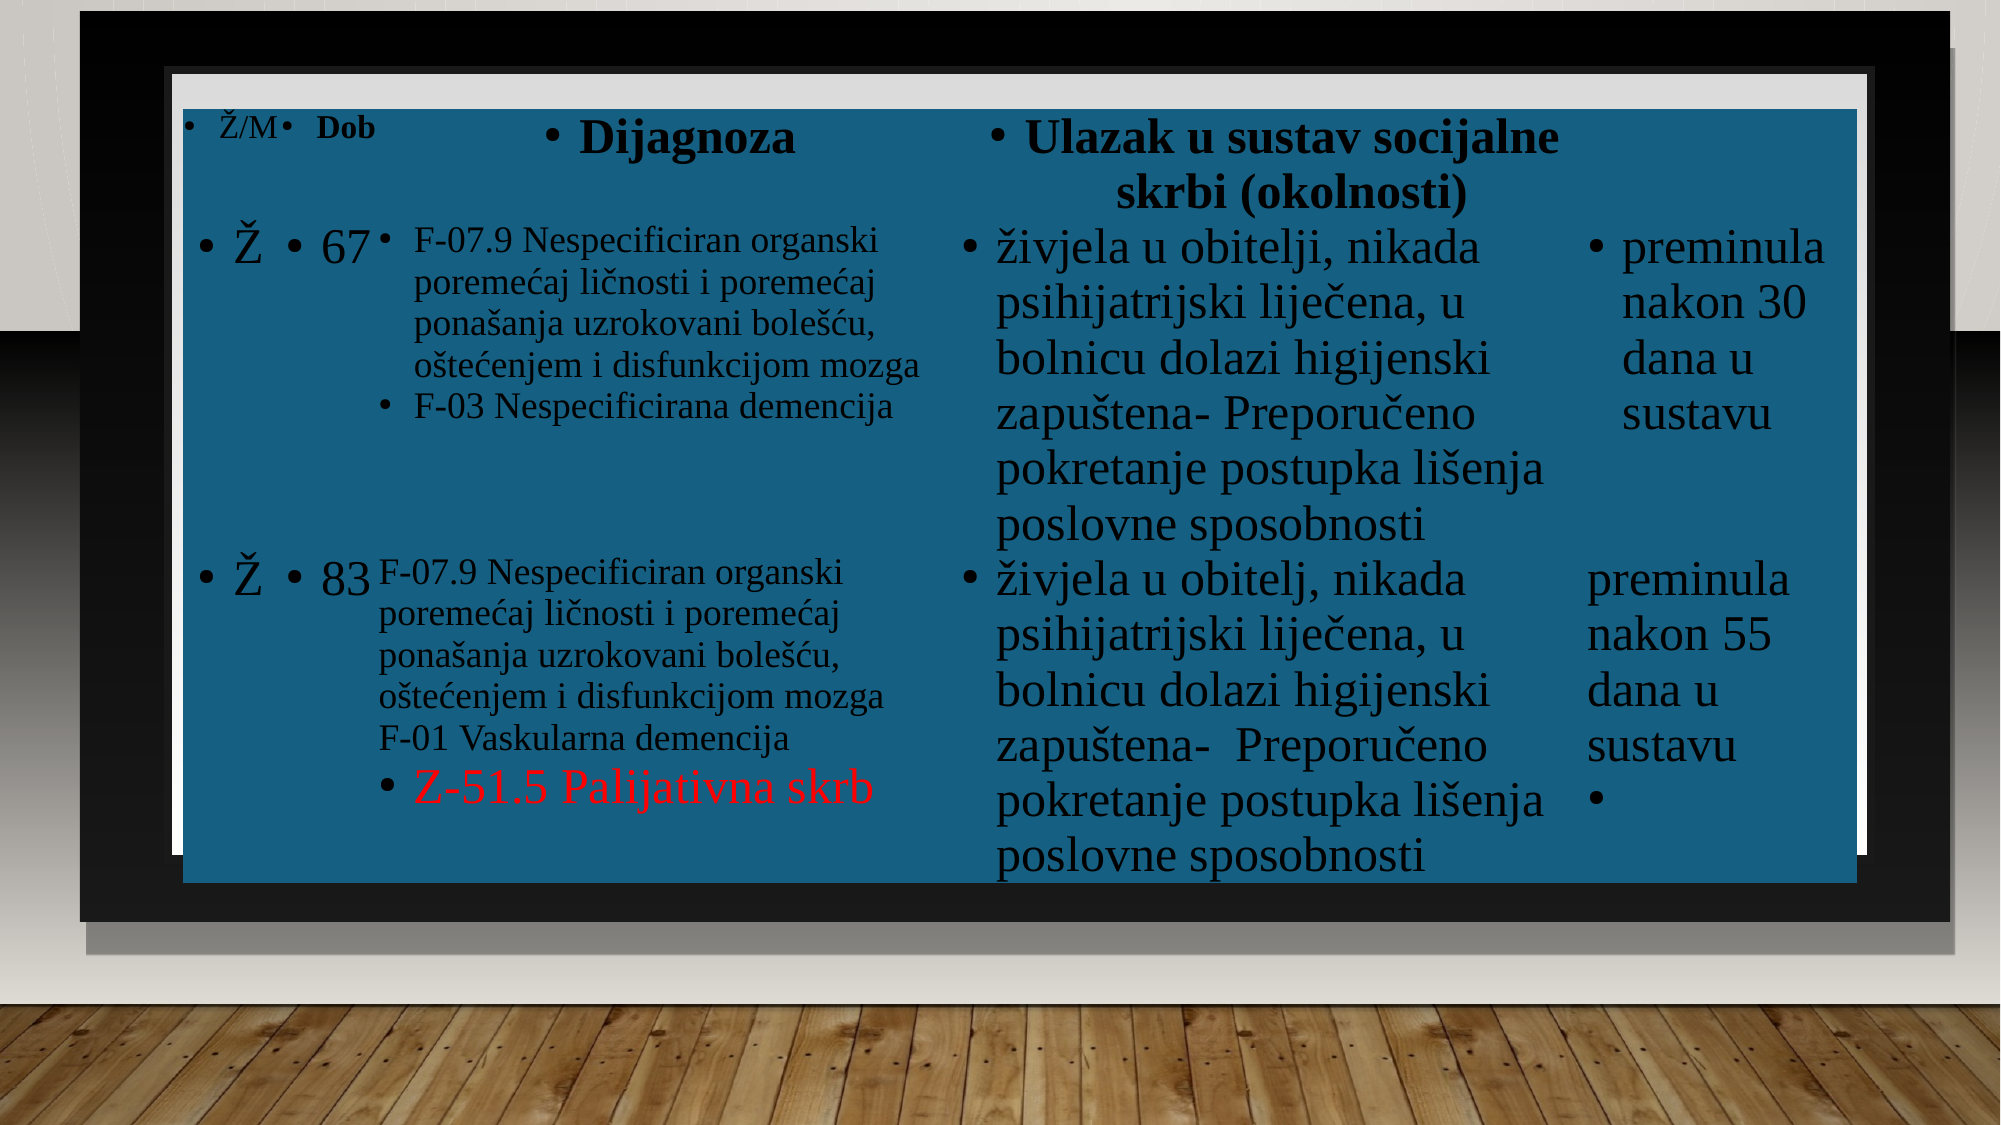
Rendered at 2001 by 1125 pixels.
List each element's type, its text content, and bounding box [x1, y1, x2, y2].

table_cell preminula nakon 55 dana u sustavu [1588, 551, 1857, 883]
table_header Dijagnoza [379, 109, 961, 219]
table_cell preminula nakon 30 dana u sustavu [1588, 219, 1857, 551]
table_cell živjela u obitelji, nikada psihijatrijski liječena, u bolnicu dolazi higijenski zapuštena- Preporučeno pokretanje postupka lišenja poslovne sposobnosti [961, 219, 1588, 551]
text_box [80, 12, 1950, 922]
table_cell Ž [183, 219, 279, 551]
table_cell F-07.9 Nespecificiran organski poremećaj ličnosti i poremećaj ponašanja uzrokovani bolešću, oštećenjem i disfunkcijom mozga F-03 Nespecificirana demencija [379, 219, 961, 551]
table_cell 83 [279, 551, 379, 883]
table_cell 67 [279, 219, 379, 551]
table_cell F-07.9 Nespecificiran organski poremećaj ličnosti i poremećaj ponašanja uzrokovani bolešću, oštećenjem i disfunkcijom mozga F-01 Vaskularna demencija Z-51.5 Palijativna skrb [379, 551, 961, 883]
table_header Dob [279, 109, 379, 219]
table_header Ulazak u sustav socijalne skrbi (okolnosti) [961, 109, 1588, 219]
table_cell živjela u obitelj, nikada psihijatrijski liječena, u bolnicu dolazi higijenski zapuštena- Preporučeno pokretanje postupka lišenja poslovne sposobnosti [961, 551, 1588, 883]
table_header Ž/M [183, 109, 279, 219]
table_header [1588, 109, 1857, 219]
table_cell Ž [183, 551, 279, 883]
